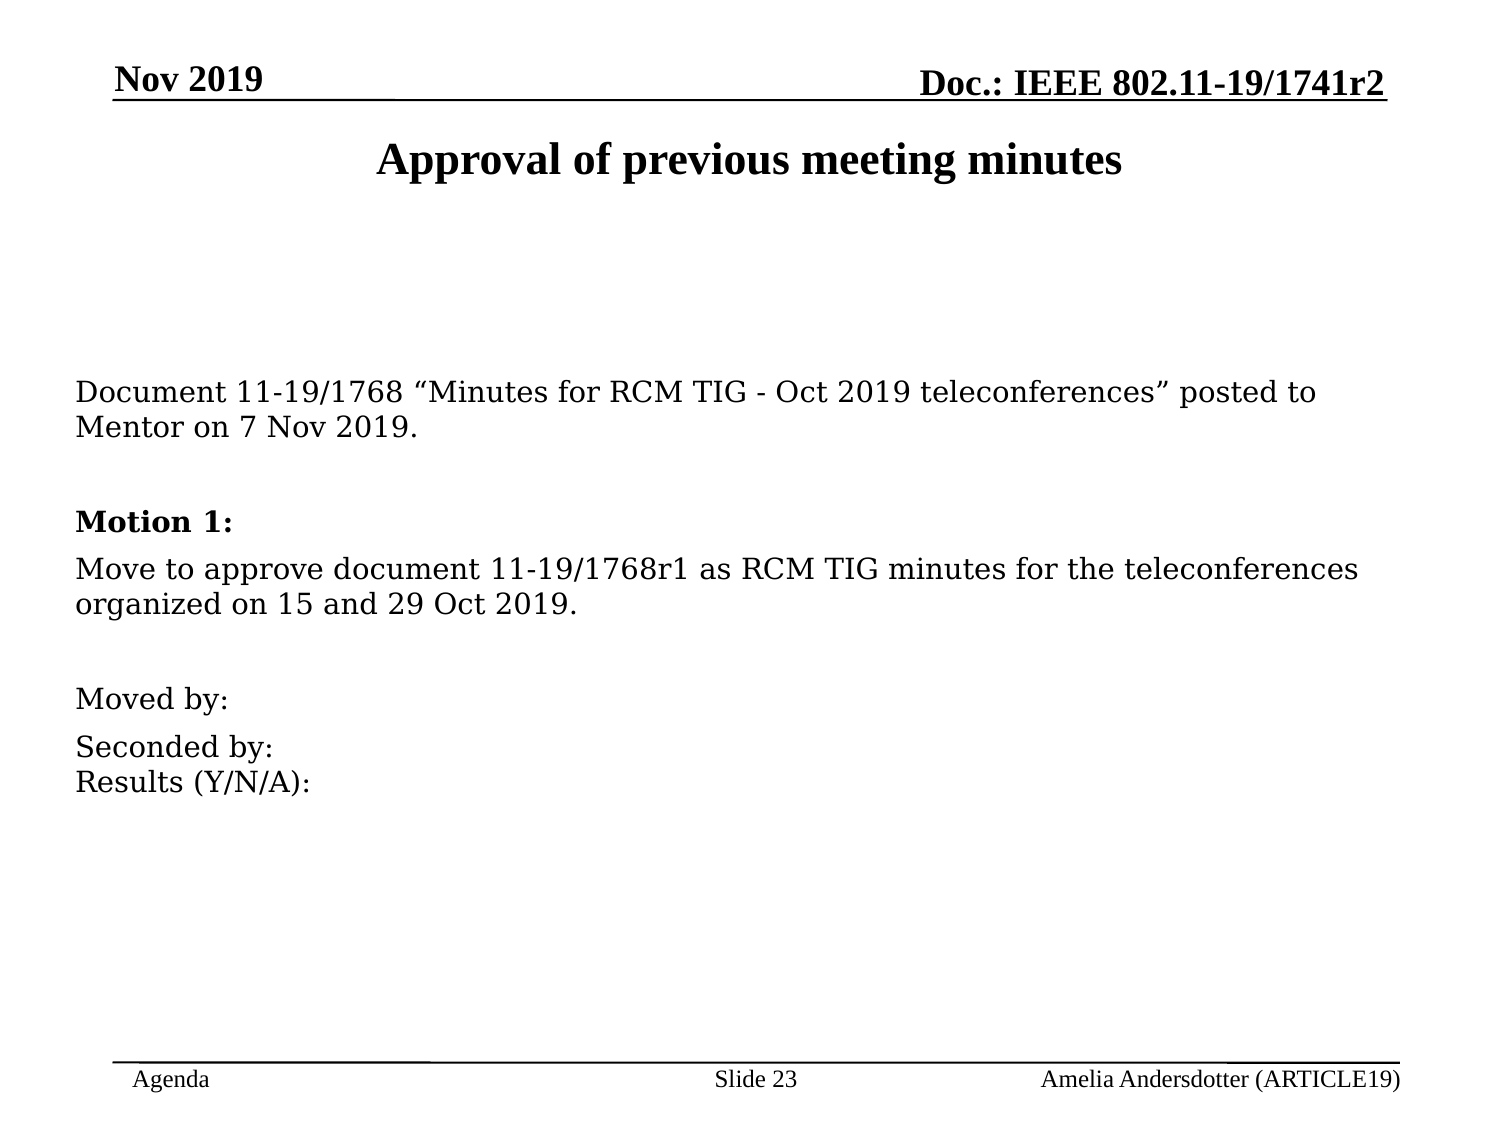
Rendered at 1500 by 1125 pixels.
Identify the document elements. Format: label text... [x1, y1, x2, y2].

text_box Nov 2019 [114, 54, 422, 99]
text_box Amelia Andersdotter (ARTICLE19) [878, 1062, 1401, 1092]
text_box Slide <number> [712, 1062, 799, 1122]
text_box Approval of previous meeting minutes [112, 112, 1387, 201]
text_box Document 11-19/1768 “Minutes for RCM TIG - Oct 2019 teleconferences” posted to Mentor on 7 Nov 2019. Motion 1: Move to approve document 11-19/1768r1 as RCM TIG minutes for the teleconferences organized on 15 and 29 Oct 2019. Moved by: Seconded by: Results (Y/N/A): [75, 373, 1425, 798]
